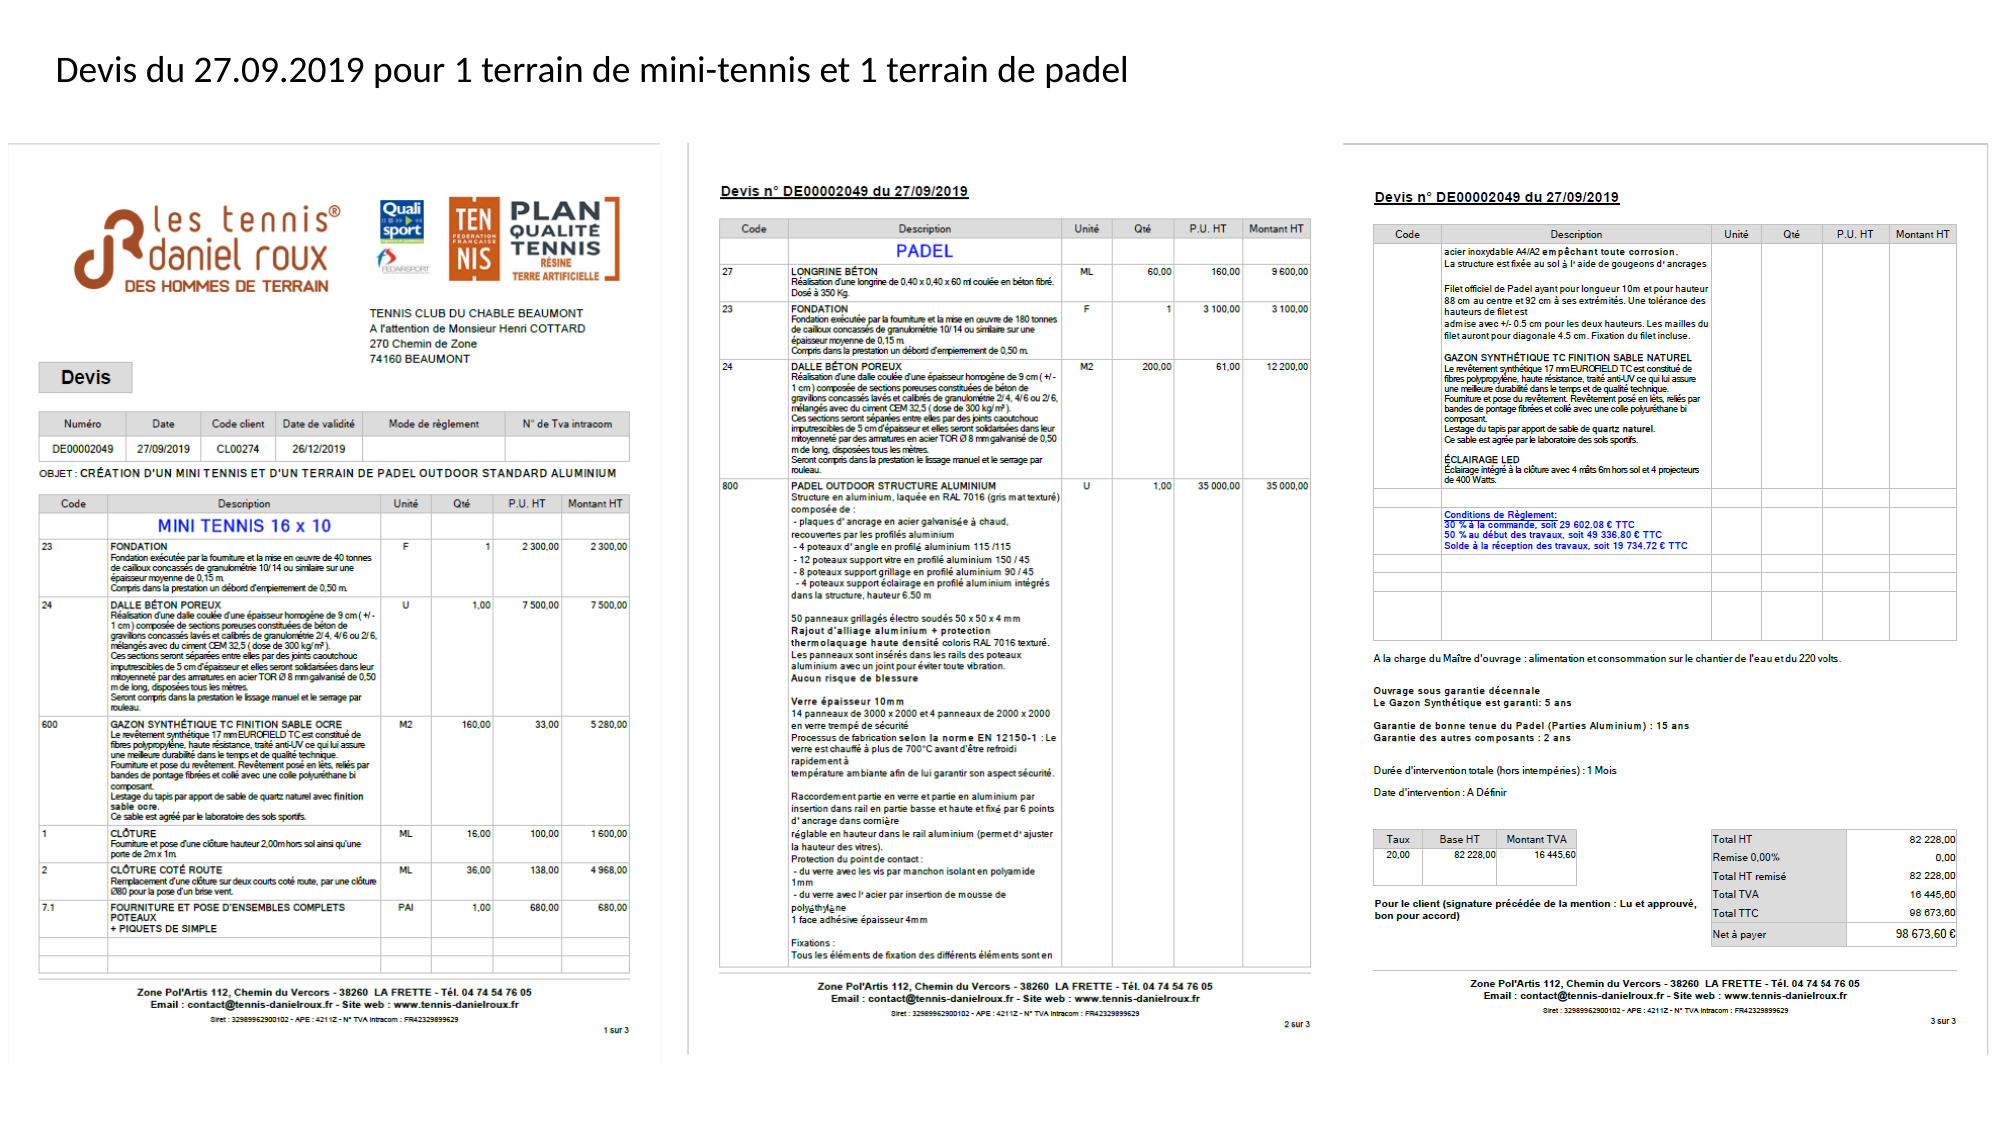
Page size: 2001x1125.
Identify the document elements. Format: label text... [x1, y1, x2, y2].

picture [8, 143, 661, 1066]
text_box Devis du 27.09.2019 pour 1 terrain de mini-tennis et 1 terrain de padel [40, 37, 1222, 143]
picture [1343, 143, 1989, 1055]
picture [687, 143, 1340, 1055]
